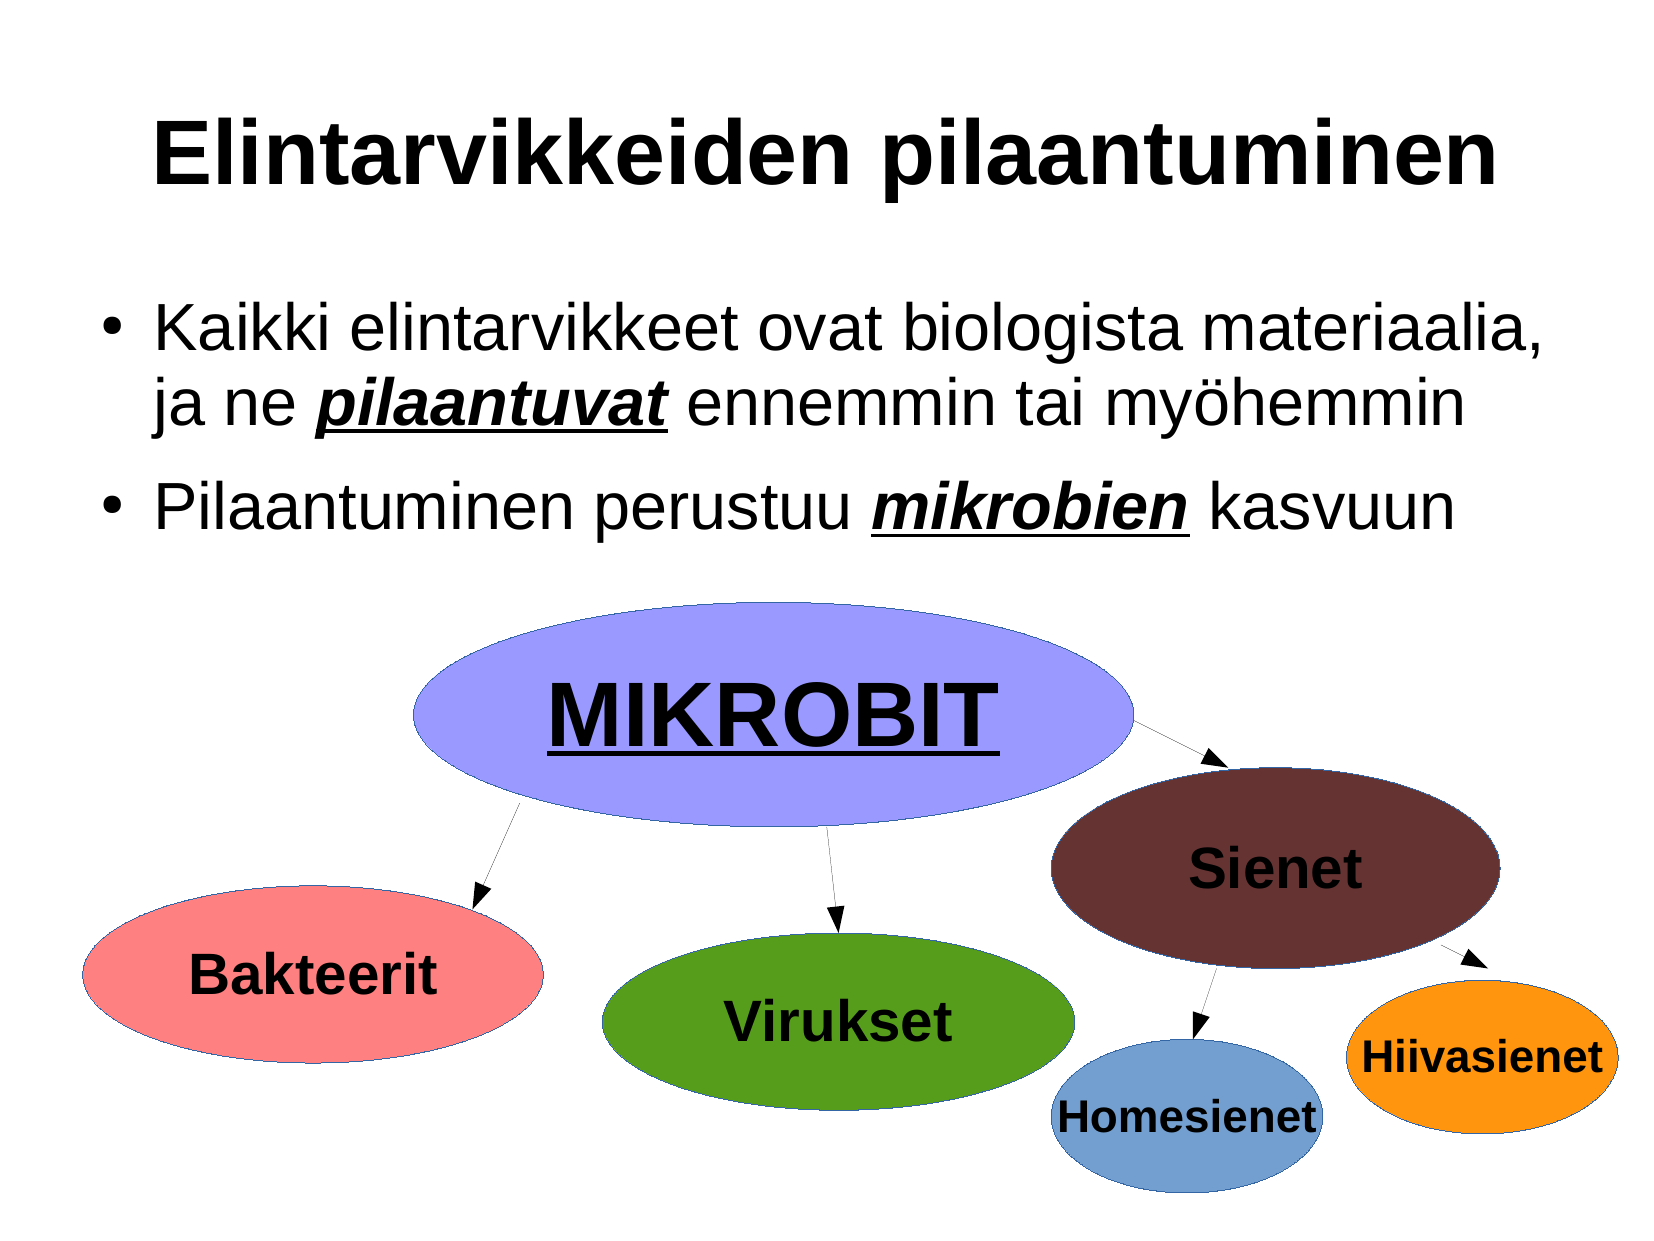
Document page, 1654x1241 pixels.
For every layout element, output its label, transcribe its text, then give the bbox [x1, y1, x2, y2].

title Elintarvikkeiden pilaantuminen [82, 49, 1571, 257]
text_box Sienet [1051, 767, 1501, 969]
list Kaikki elintarvikkeet ovat biologista materiaalia, ja ne pilaantuvat ennemmin tai myöhemmin Pilaantuminen perustuu mikrobien kasvuun [82, 290, 1571, 1010]
text_box Virukset [602, 933, 1075, 1111]
text_box MIKROBIT [413, 602, 1134, 827]
text_box Homesienet [1051, 1039, 1323, 1193]
text_box Hiivasienet [1346, 980, 1619, 1134]
text_box Bakteerit [82, 885, 544, 1064]
